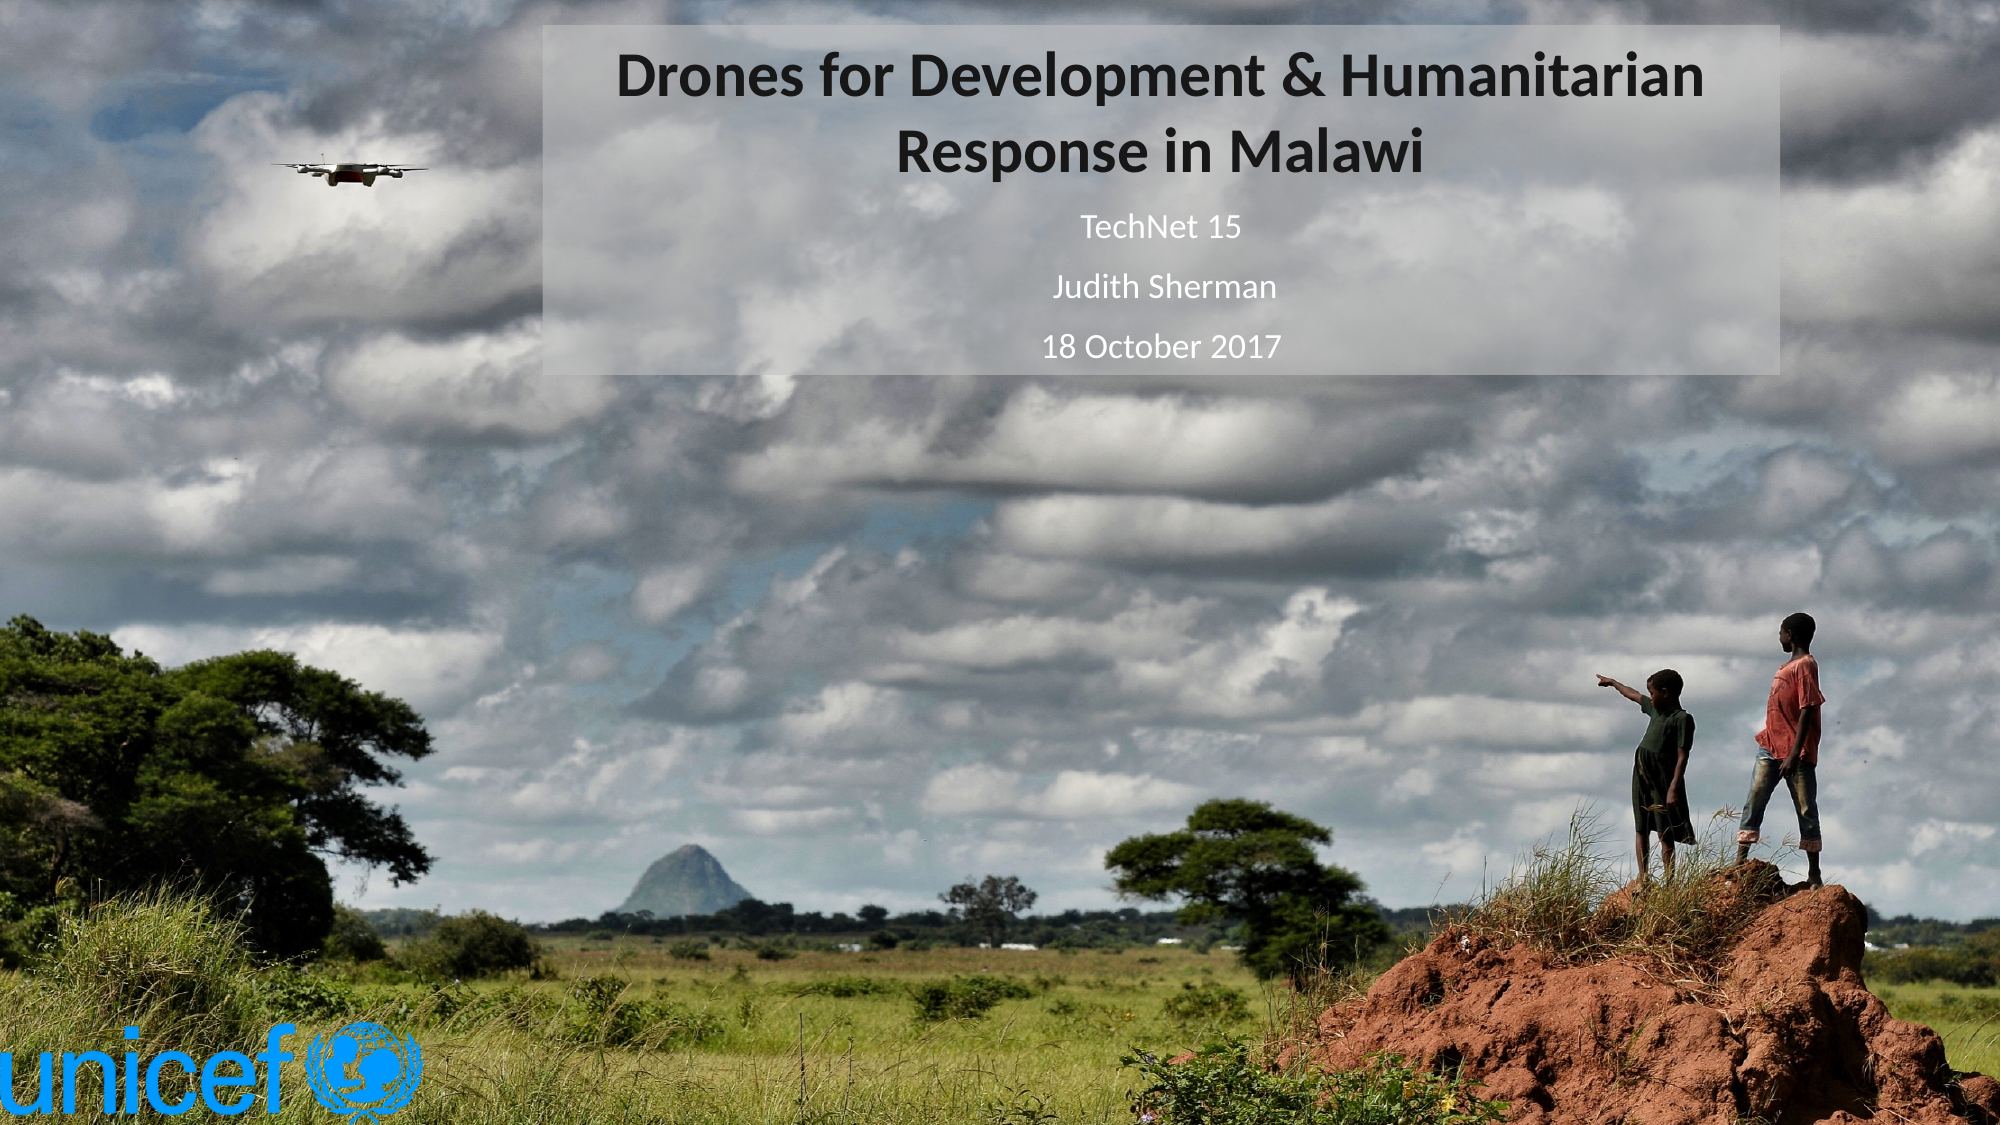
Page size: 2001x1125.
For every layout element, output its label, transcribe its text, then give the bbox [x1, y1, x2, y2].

subtitle Drones for Development & Humanitarian Response in Malawi TechNet 15 Judith Sherman 18 October 2017 [542, 24, 1781, 375]
picture [0, 0, 2000, 1125]
